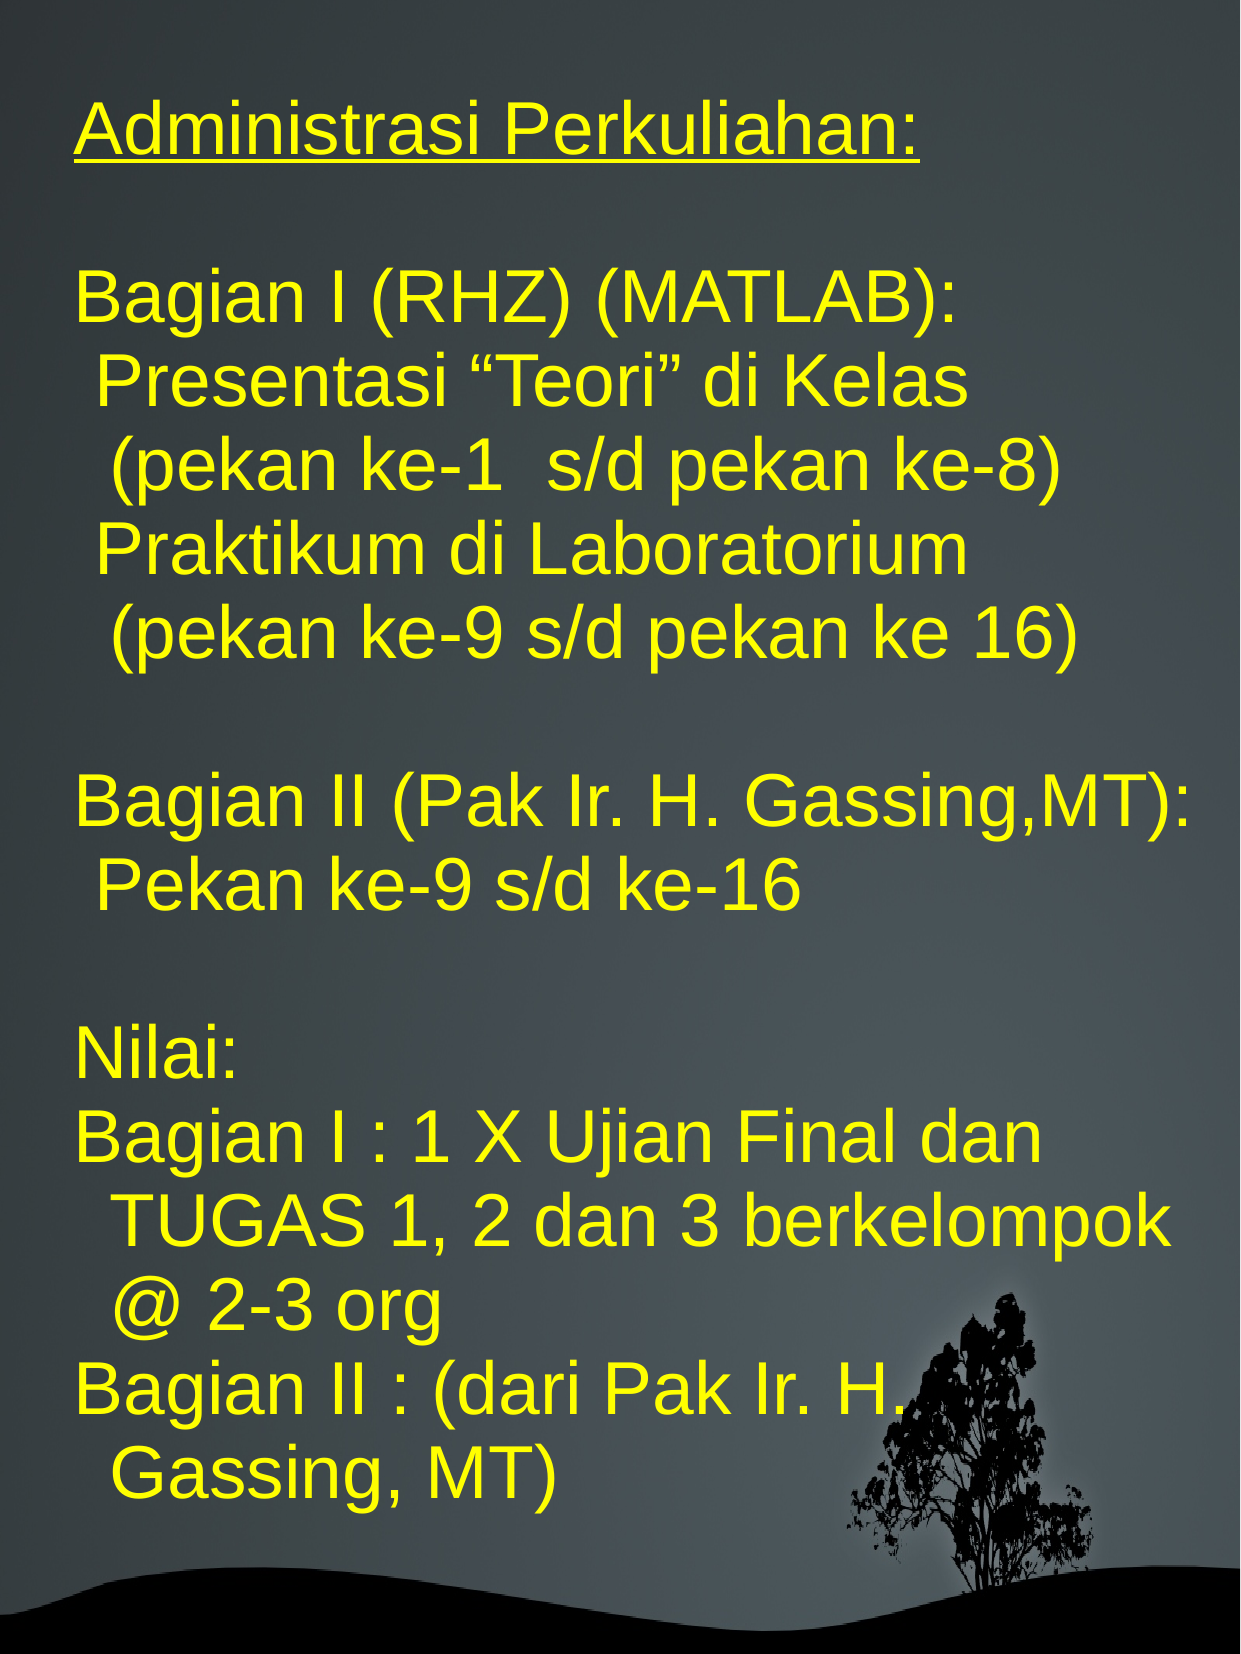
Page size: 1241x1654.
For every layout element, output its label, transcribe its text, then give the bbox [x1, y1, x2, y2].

text_box Administrasi Perkuliahan: Bagian I (RHZ) (MATLAB): Presentasi “Teori” di Kelas (pekan ke-1 s/d pekan ke-8) Praktikum di Laboratorium (pekan ke-9 s/d pekan ke 16) Bagian II (Pak Ir. H. Gassing,MT): Pekan ke-9 s/d ke-16 Nilai: Bagian I : 1 X Ujian Final dan TUGAS 1, 2 dan 3 berkelompok @ 2-3 org Bagian II : (dari Pak Ir. H. Gassing, MT) [59, 79, 1211, 1654]
picture [0, 0, 1241, 1654]
